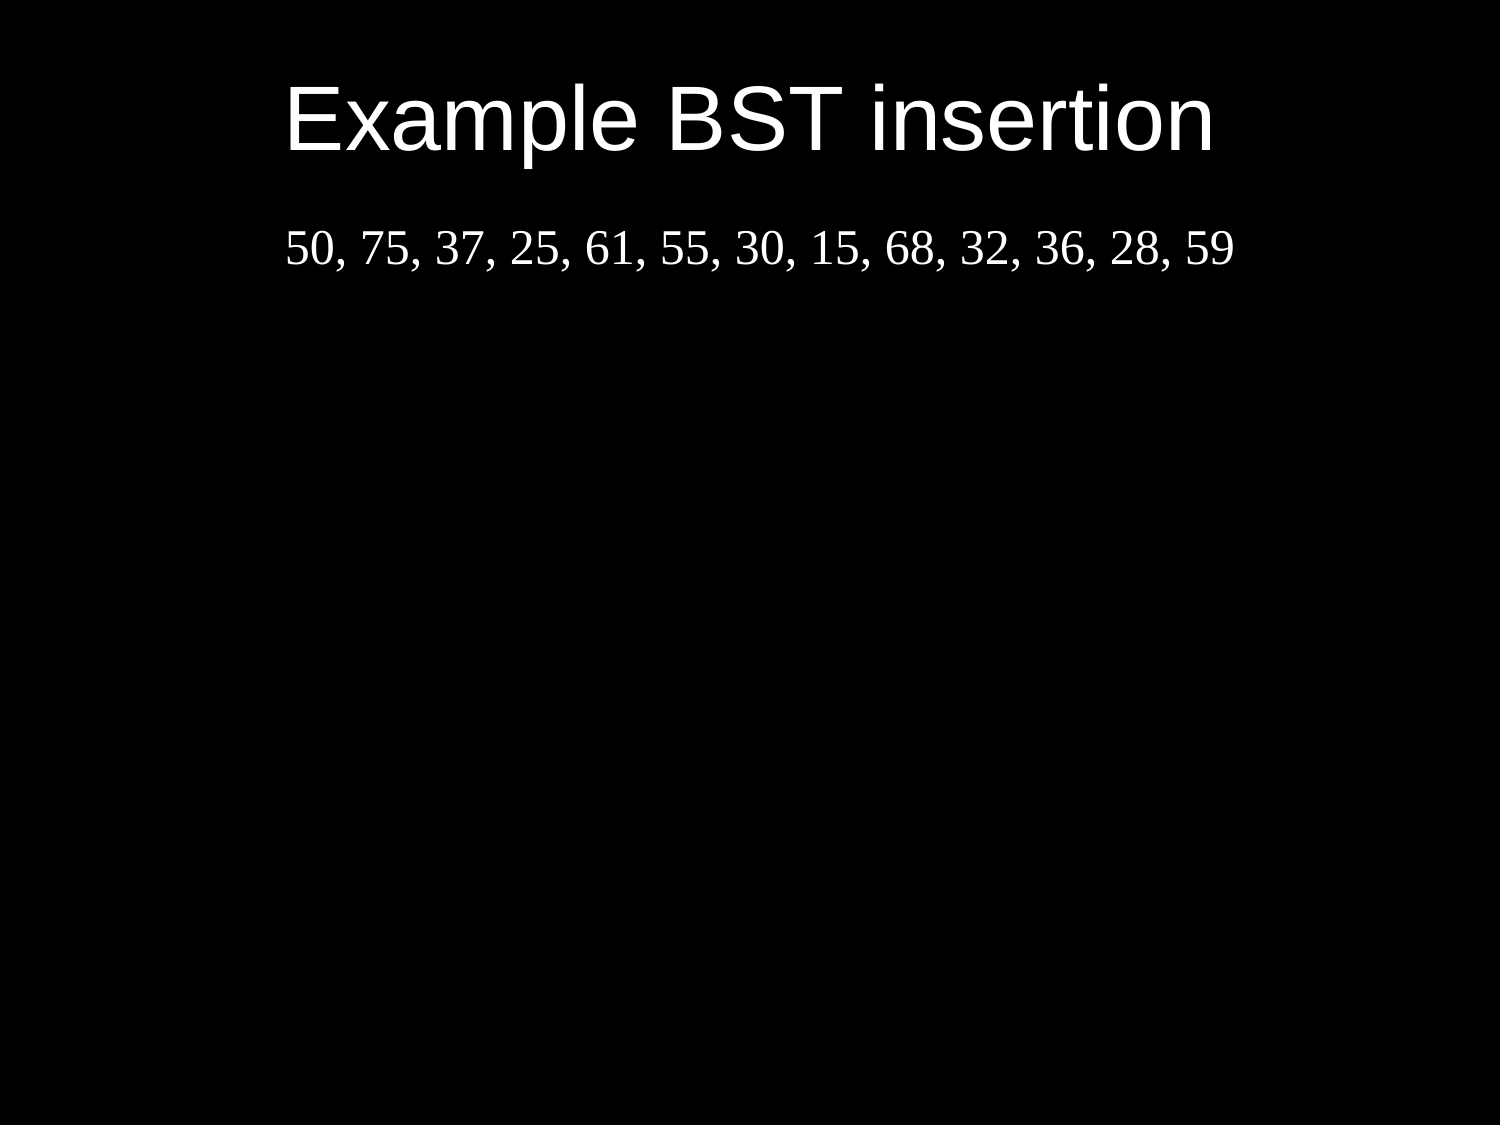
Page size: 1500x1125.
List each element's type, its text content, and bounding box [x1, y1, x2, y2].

title Example BST insertion [22, 50, 1480, 188]
text_box 50, 75, 37, 25, 61, 55, 30, 15, 68, 32, 36, 28, 59 [270, 212, 1250, 284]
